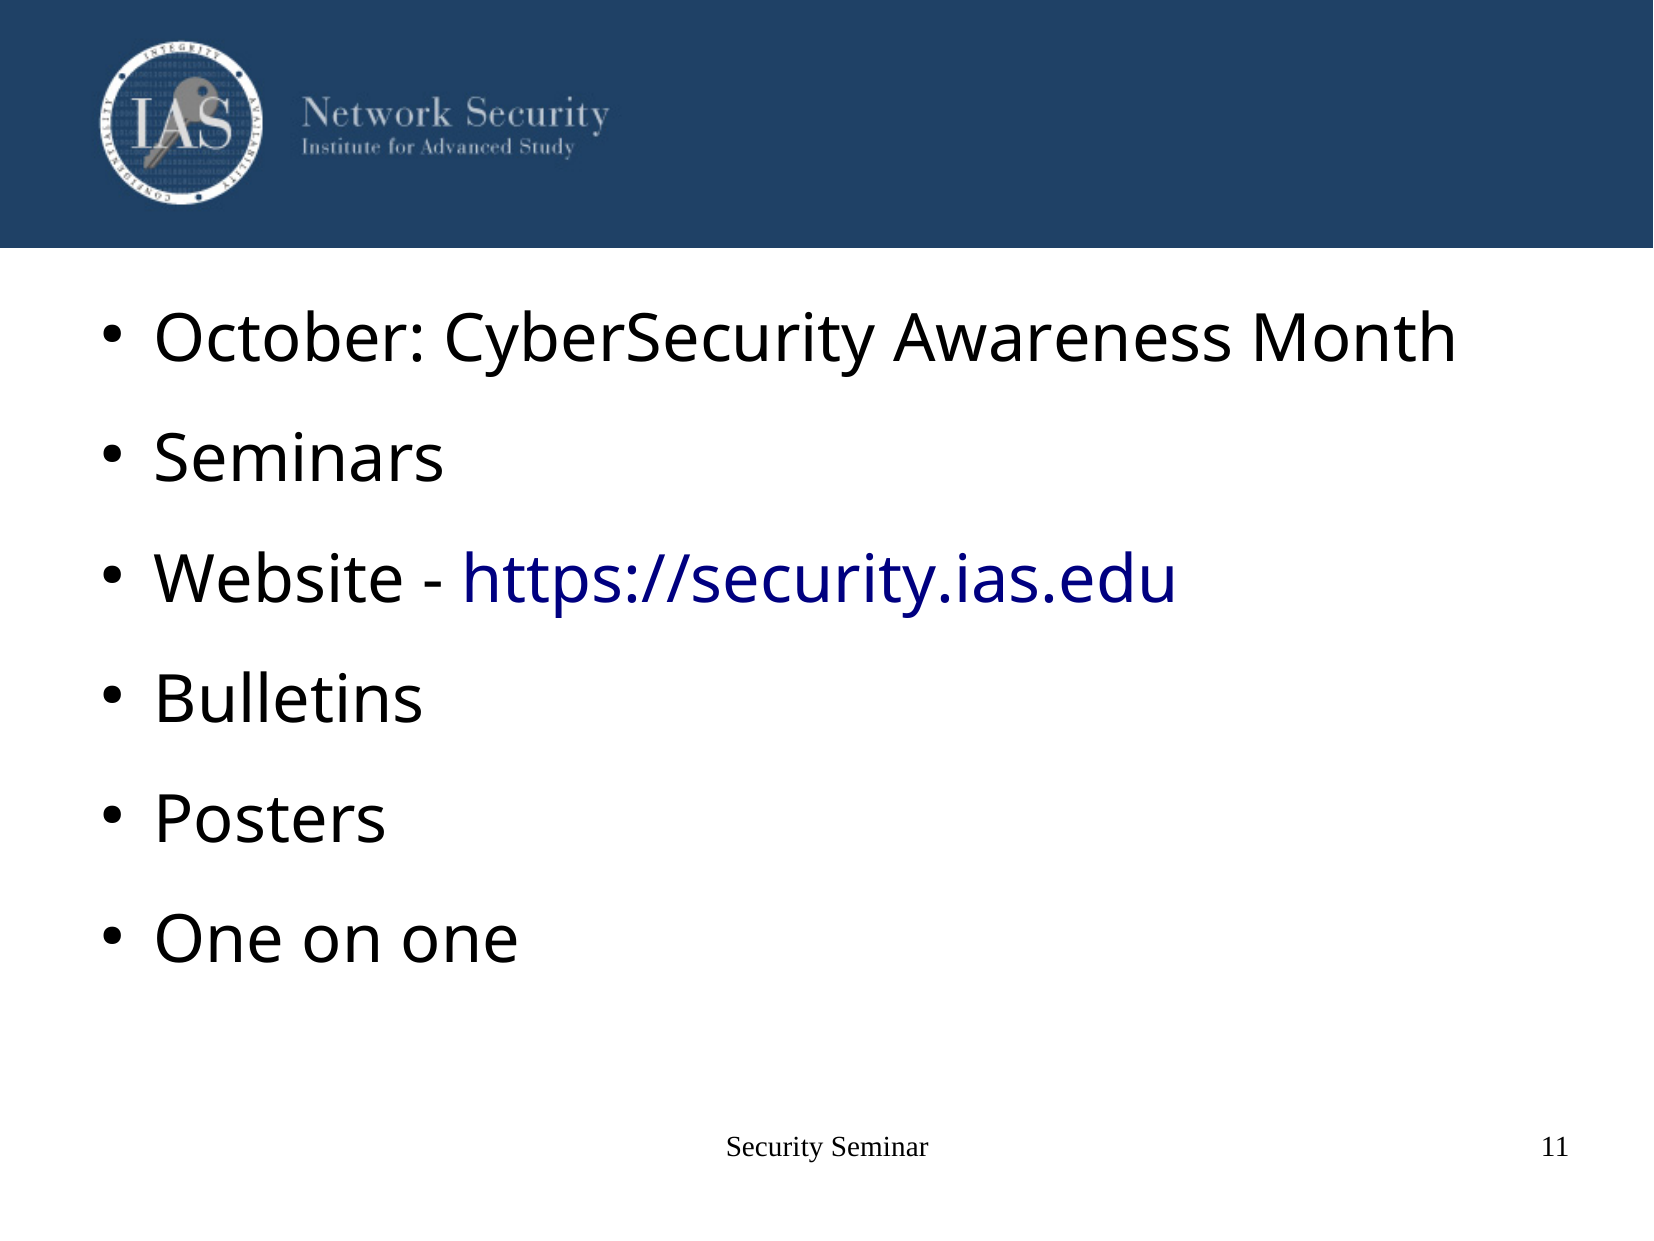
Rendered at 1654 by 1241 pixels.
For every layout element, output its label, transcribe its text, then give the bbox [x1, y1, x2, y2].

list October: CyberSecurity Awareness Month Seminars Website - https://security.ias.edu Bulletins Posters One on one [82, 290, 1571, 1095]
picture [0, 0, 1653, 248]
